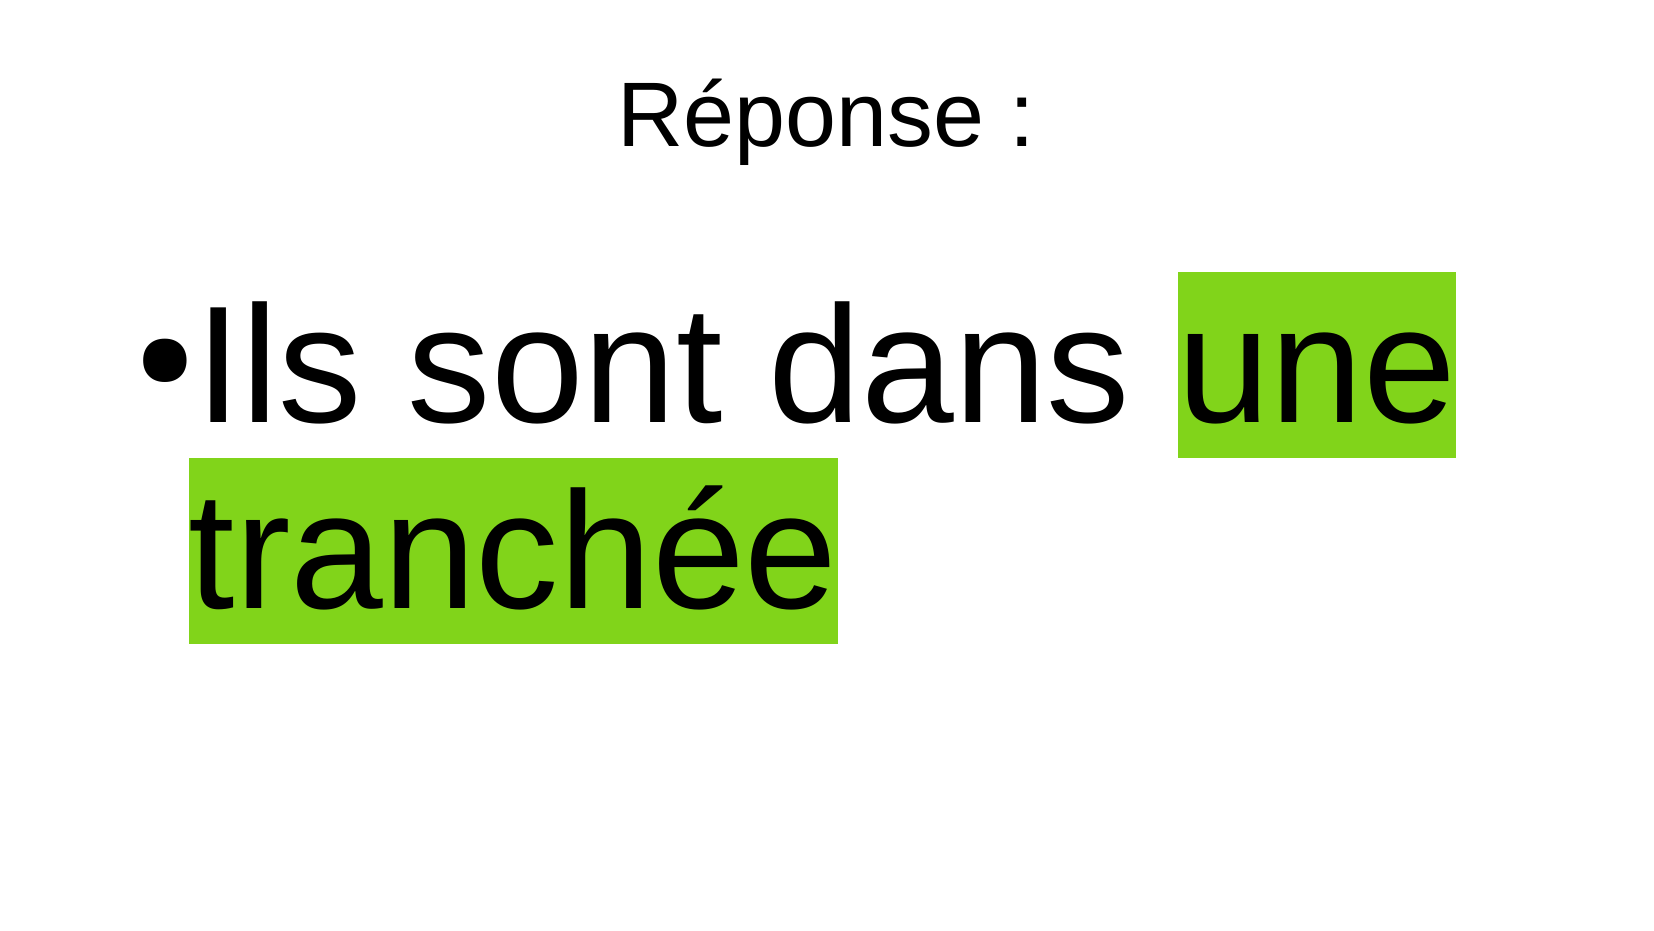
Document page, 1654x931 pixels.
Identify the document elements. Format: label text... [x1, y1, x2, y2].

title Réponse : [82, 37, 1571, 193]
list Ils sont dans une tranchée [118, 271, 1607, 812]
